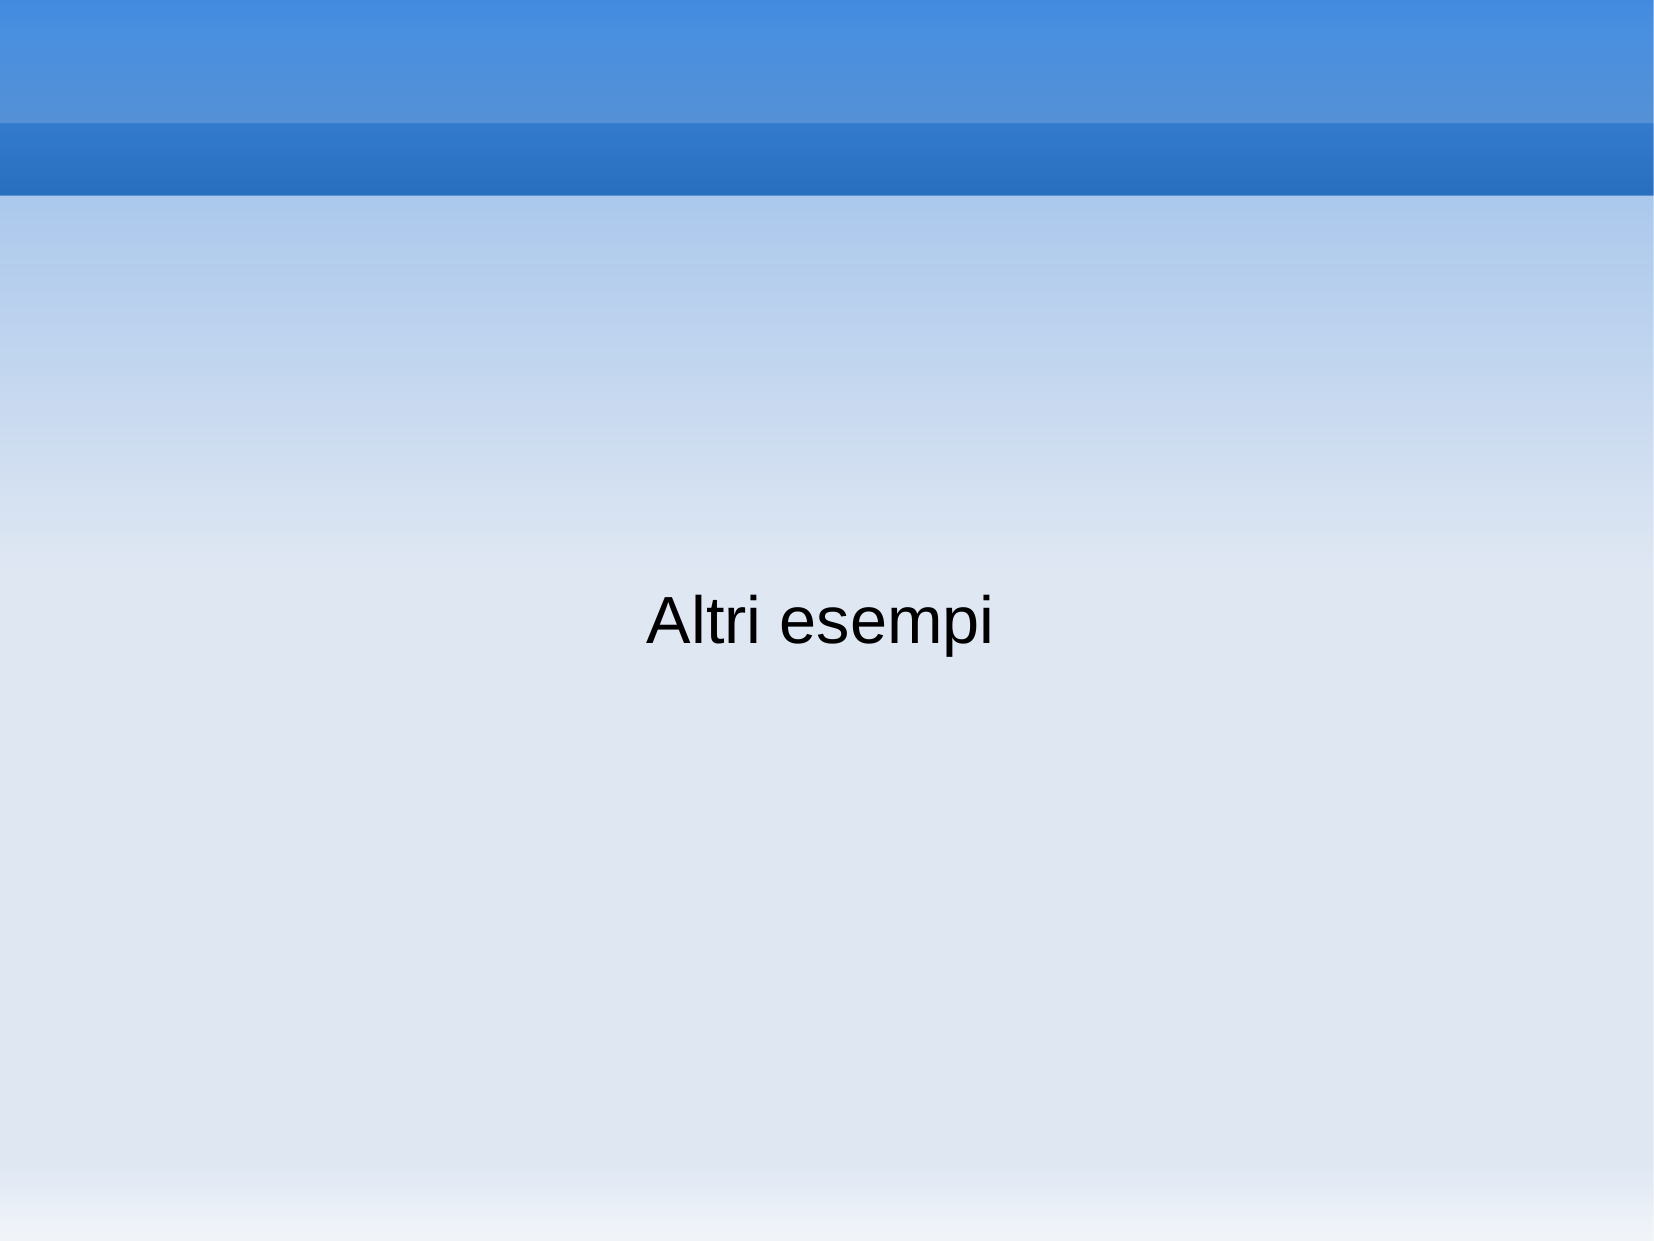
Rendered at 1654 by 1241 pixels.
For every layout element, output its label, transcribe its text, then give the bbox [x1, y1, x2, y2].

subtitle Altri esempi [76, 65, 1565, 1175]
picture [0, 0, 1654, 1241]
